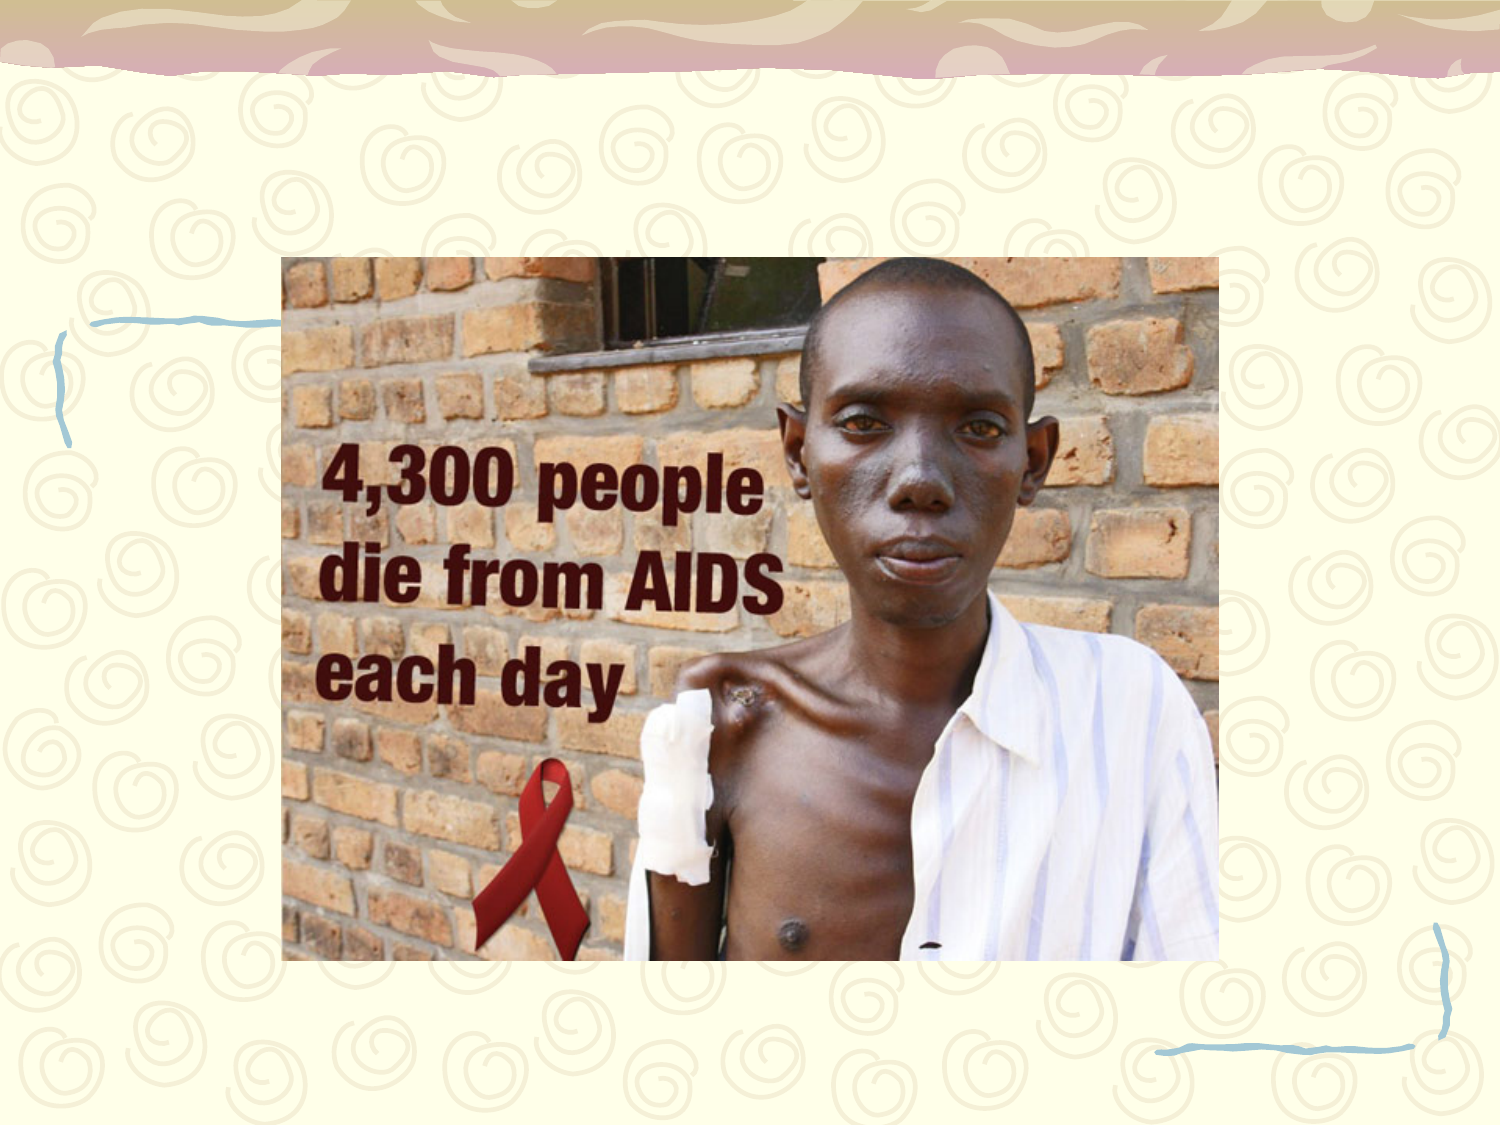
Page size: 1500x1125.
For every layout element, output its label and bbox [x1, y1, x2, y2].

picture [281, 257, 1219, 961]
